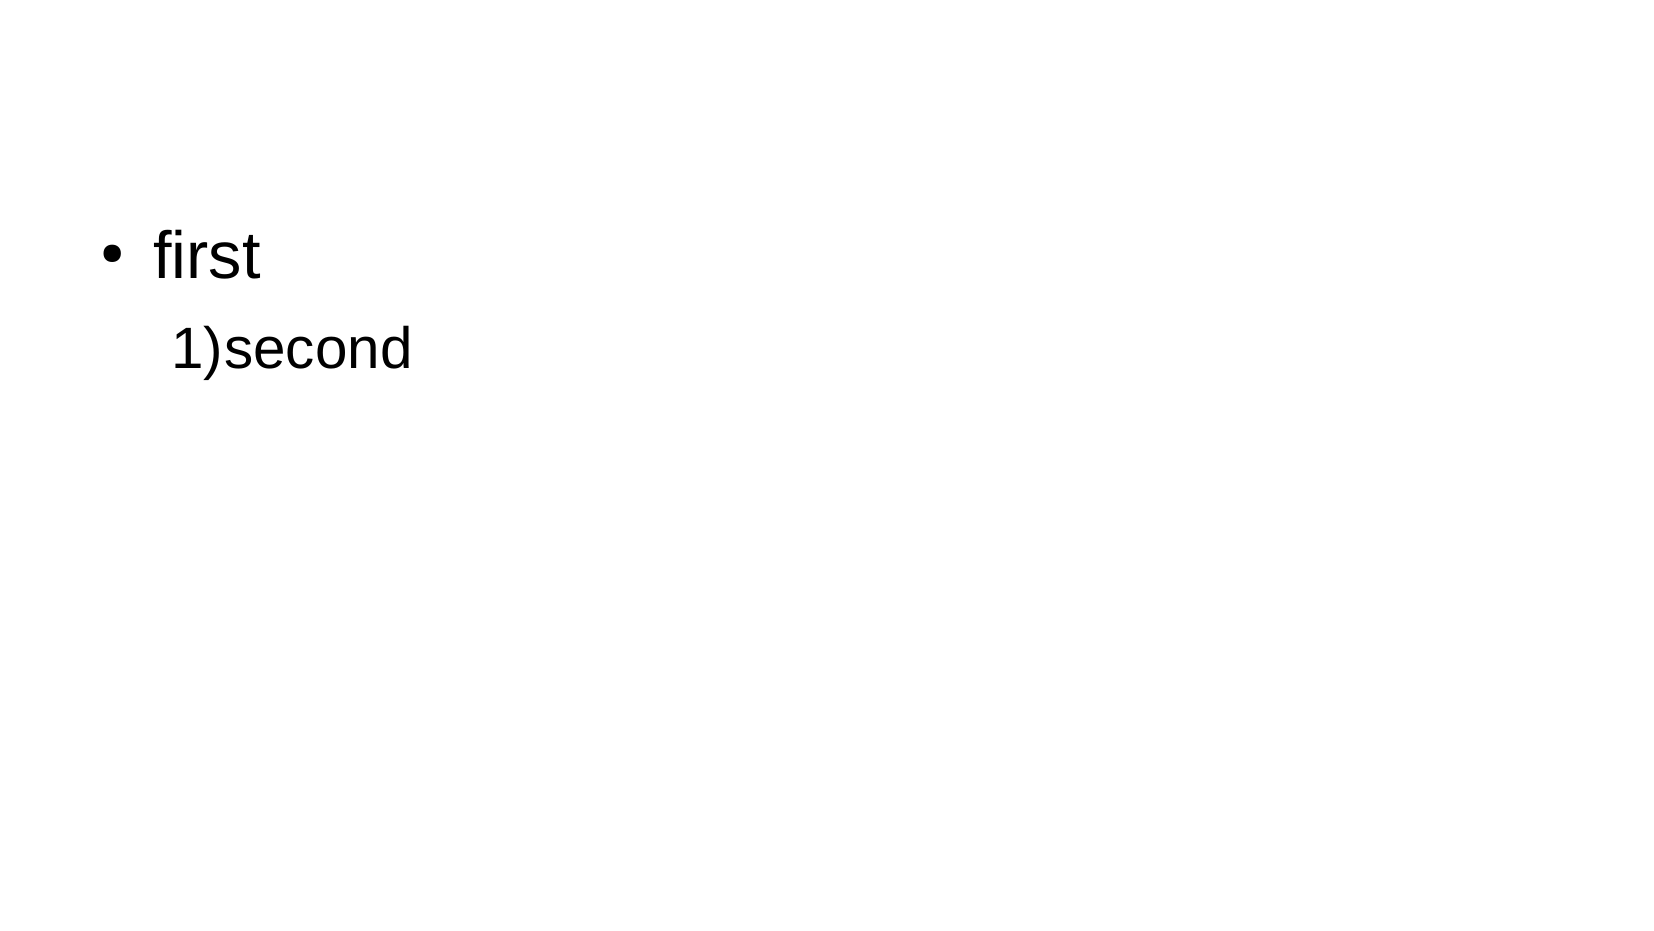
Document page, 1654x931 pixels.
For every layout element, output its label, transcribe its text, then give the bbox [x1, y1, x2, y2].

list first second [82, 217, 1571, 758]
